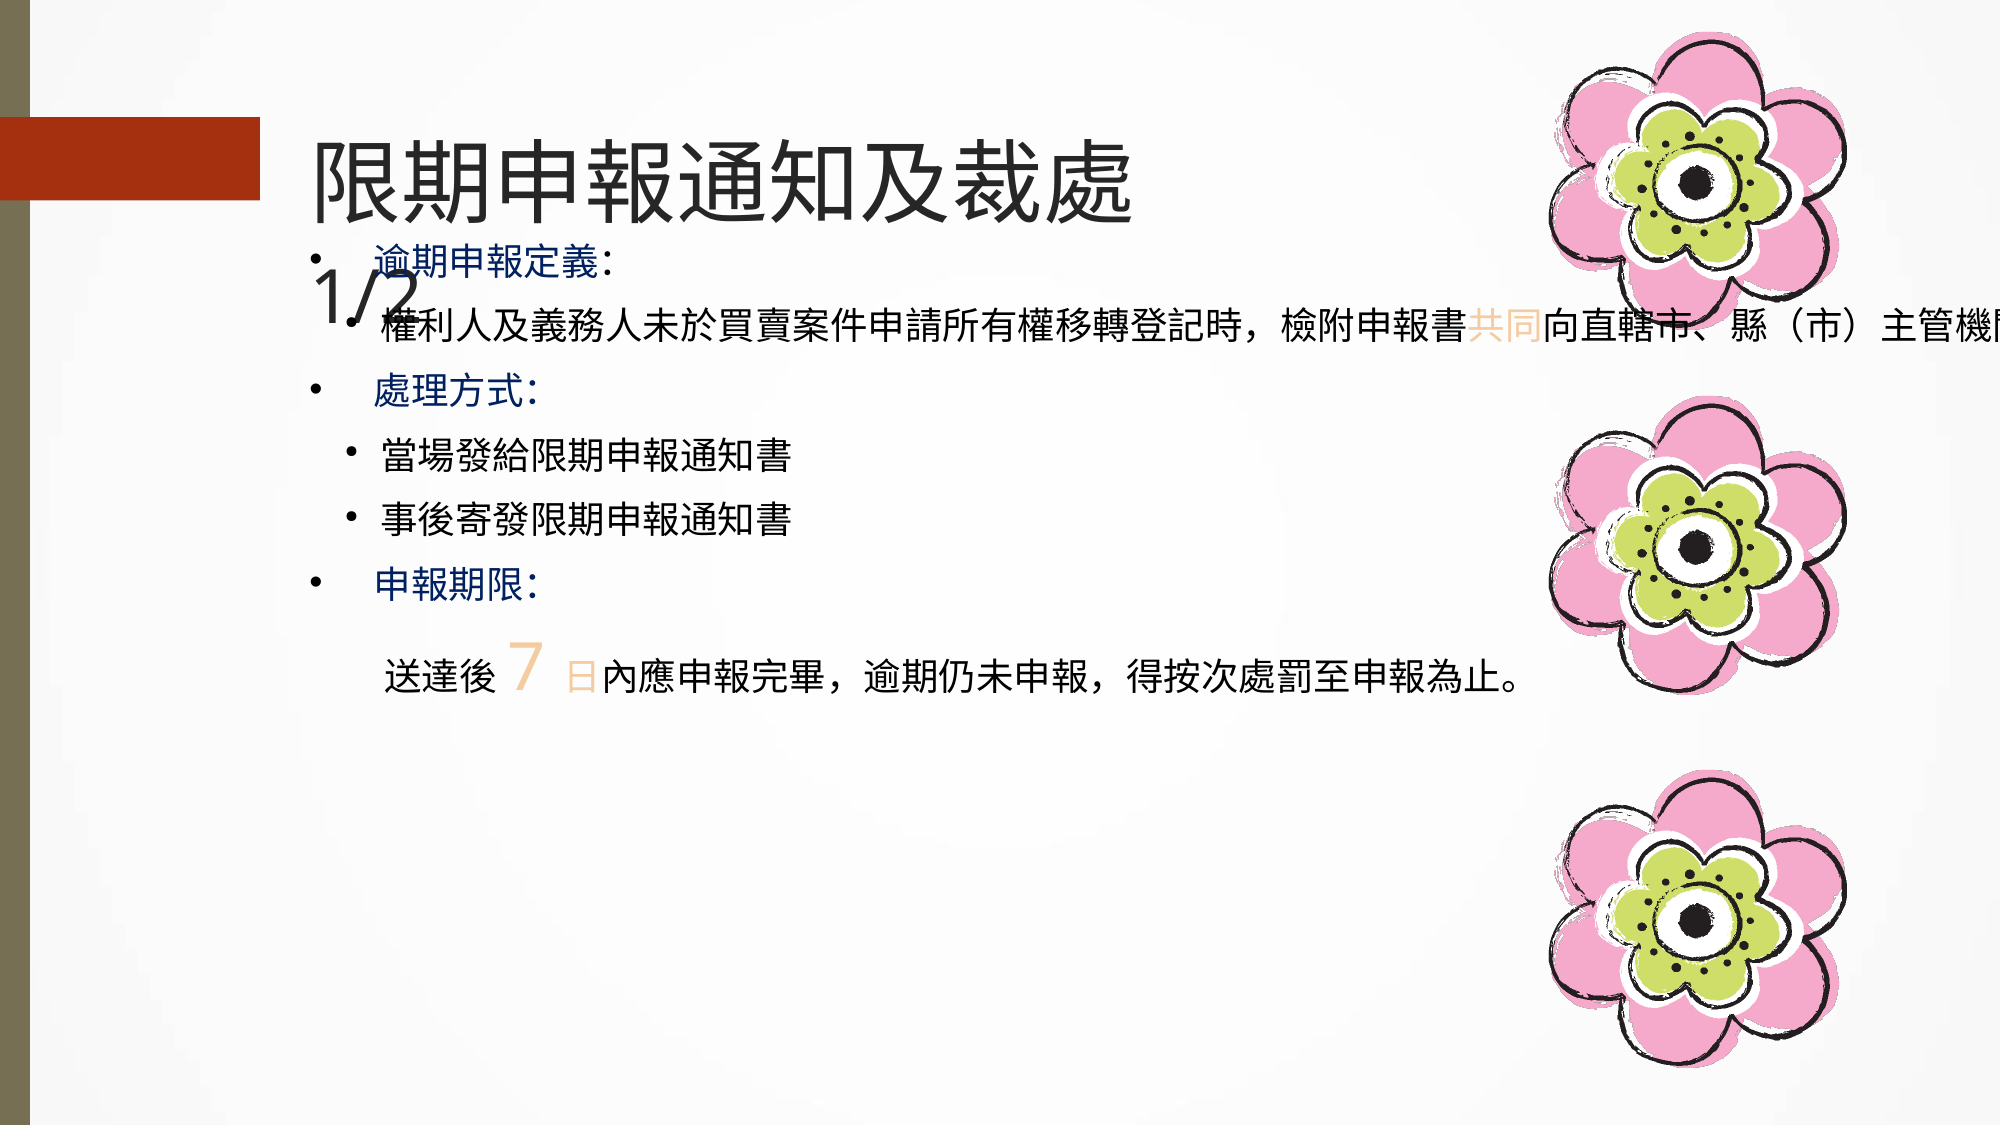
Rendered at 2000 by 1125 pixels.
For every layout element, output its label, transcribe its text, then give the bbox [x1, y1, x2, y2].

text_box 逾期申報定義： 權利人及義務人未於買賣案件申請所有權移轉登記時，檢附申報書共同向直轄市、縣（市）主管機關申報登錄土地及建物成交案件實際資訊。 處理方式： 當場發給限期申報通知書 事後寄發限期申報通知書 申報期限： 送達後7日內應申報完畢，逾期仍未申報，得按次處罰至申報為止。 [294, 224, 1646, 1073]
title 限期申報通知及裁處1/2 [294, 102, 1276, 224]
picture [1539, 23, 1861, 346]
picture [1539, 761, 1861, 1083]
picture [1646, 387, 1861, 710]
text_box [0, 0, 2000, 1125]
